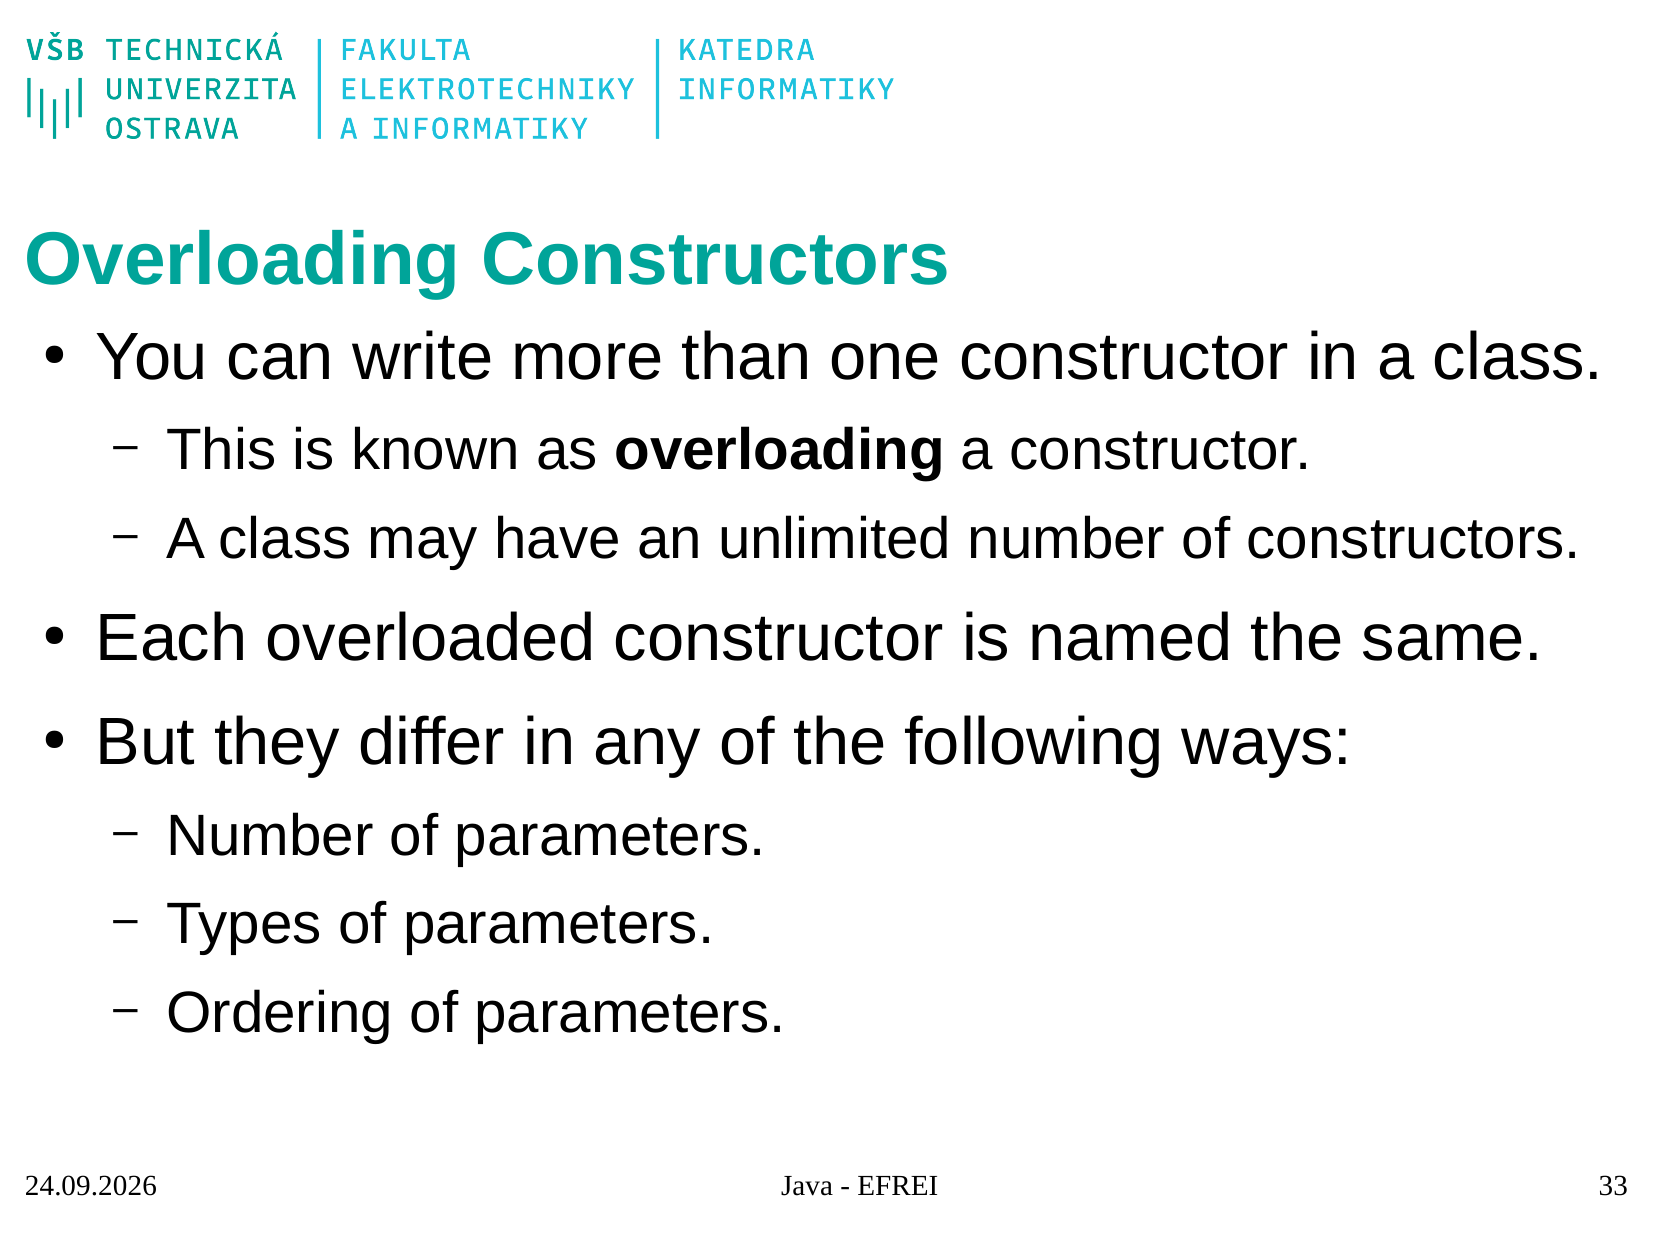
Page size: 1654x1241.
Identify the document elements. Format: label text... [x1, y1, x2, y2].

title Overloading Constructors [24, 169, 1629, 300]
picture [26, 31, 894, 139]
list You can write more than one constructor in a class. This is known as overloading a constructor. A class may have an unlimited number of constructors. Each overloaded constructor is named the same. But they differ in any of the following ways: Number of parameters. Types of parameters. Ordering of parameters. [24, 318, 1629, 1146]
